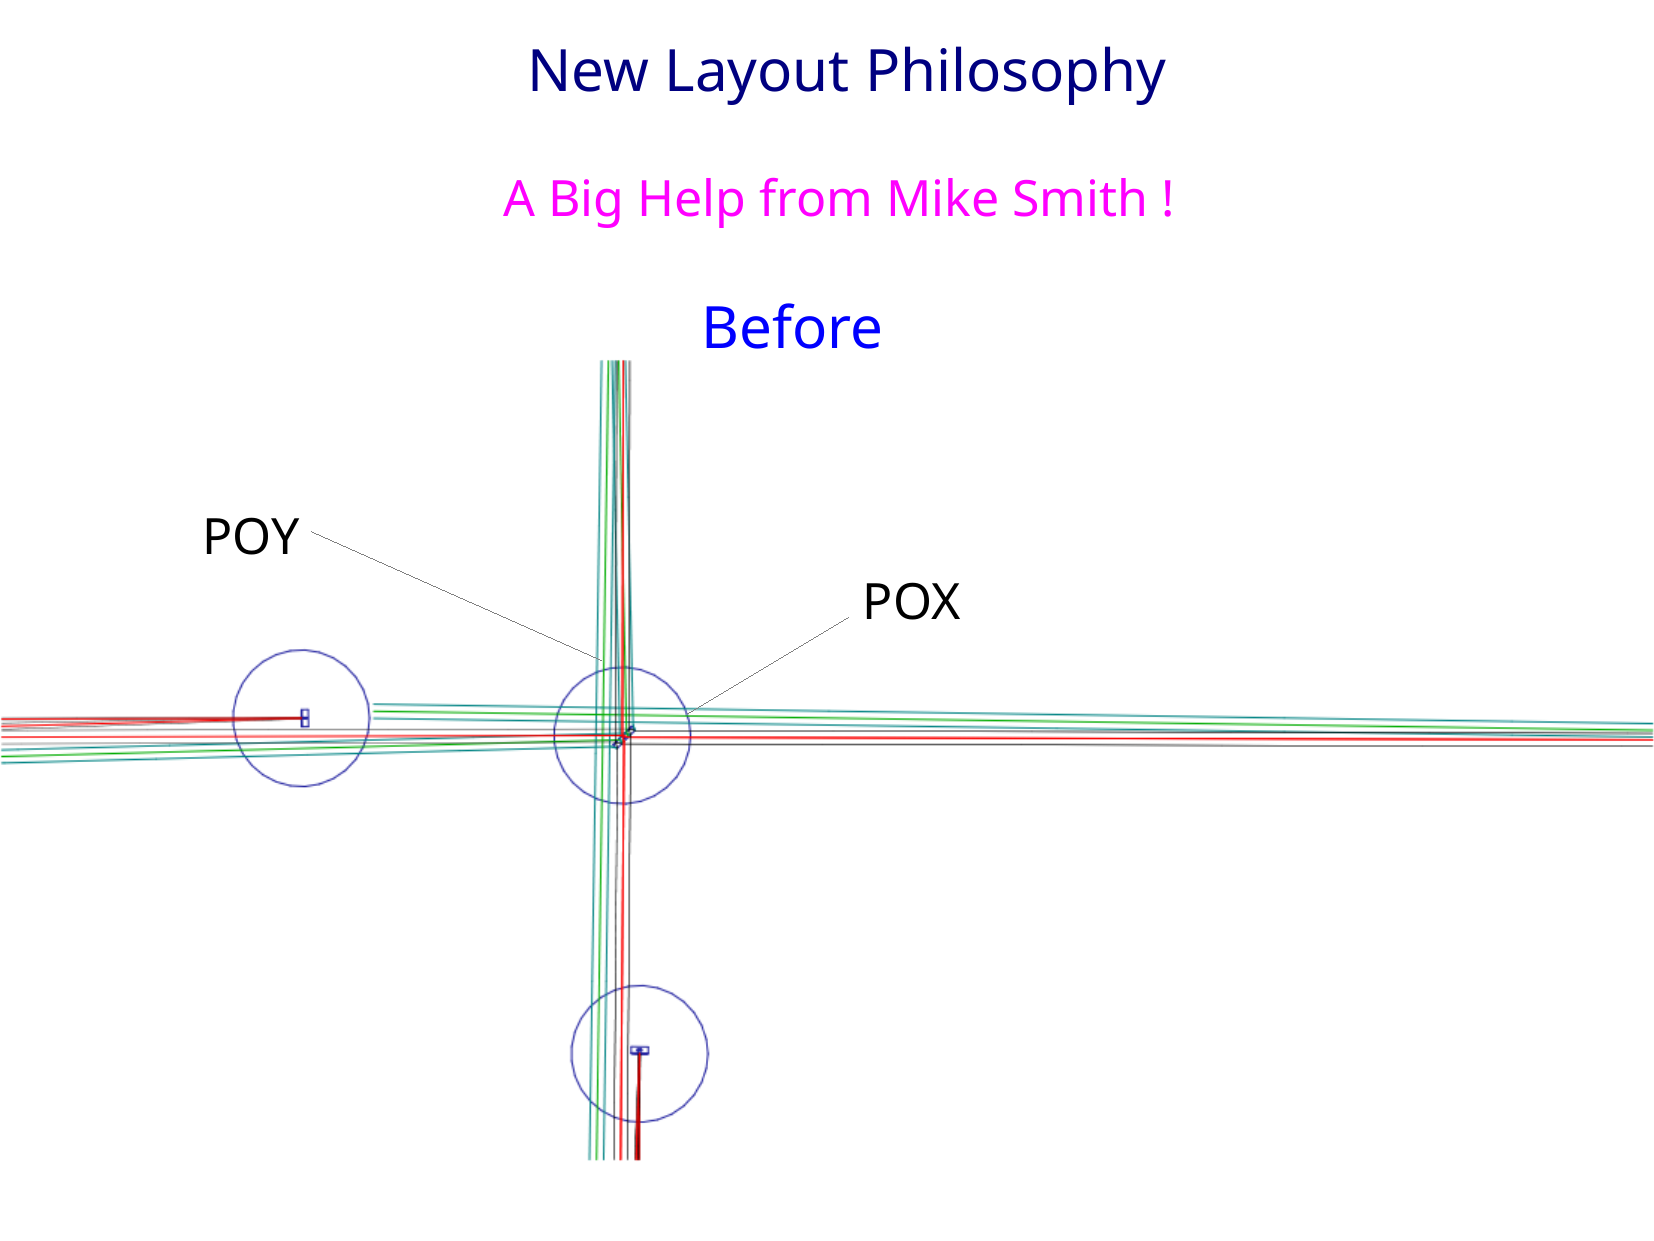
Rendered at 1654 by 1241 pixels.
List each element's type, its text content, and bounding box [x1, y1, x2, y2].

text_box Before [687, 279, 883, 365]
text_box New Layout Philosophy [512, 21, 1142, 107]
picture [0, 359, 1654, 1162]
text_box POY [187, 493, 312, 569]
text_box POX [848, 558, 972, 634]
text_box A Big Help from Mike Smith ! [488, 155, 1166, 231]
